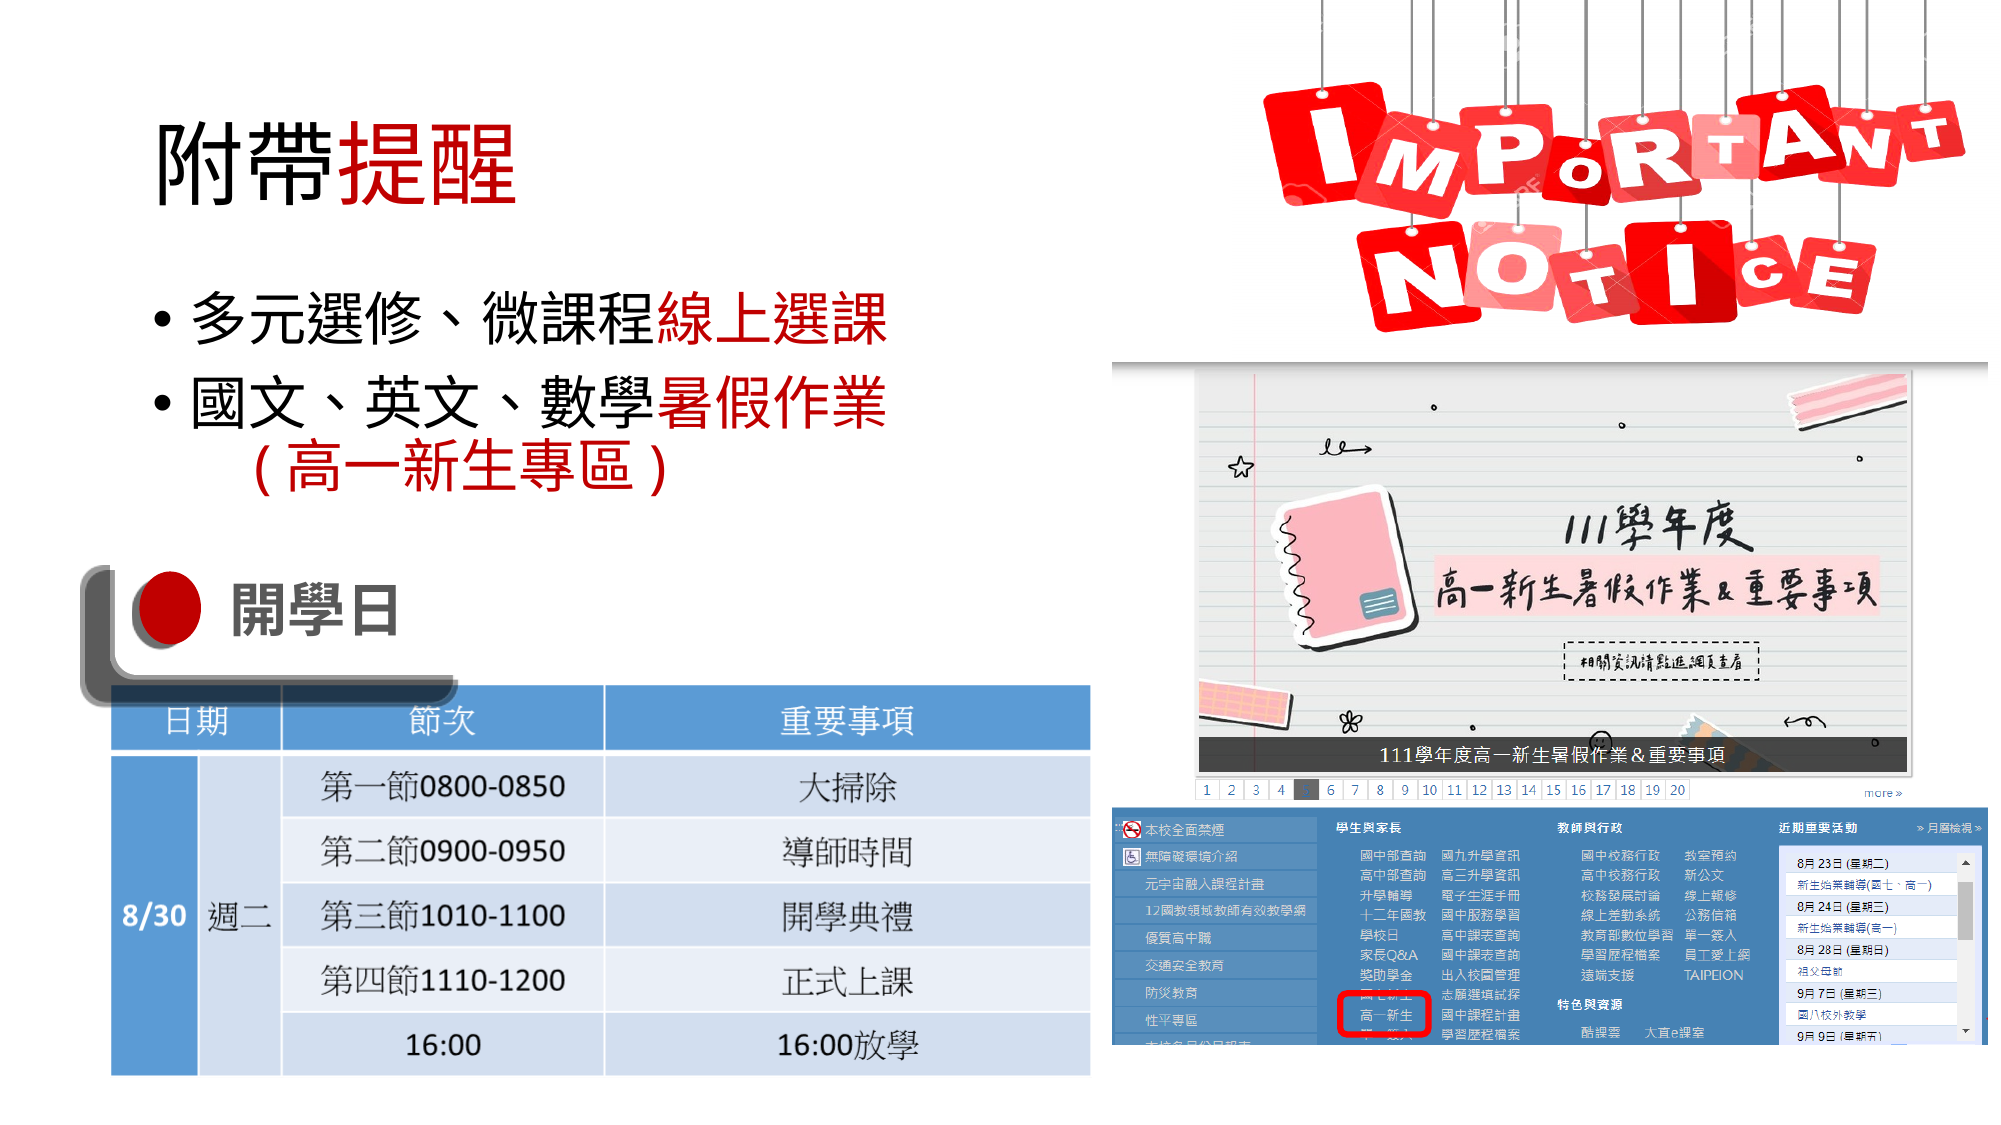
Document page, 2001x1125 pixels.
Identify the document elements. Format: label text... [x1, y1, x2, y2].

text_box 開學日 [207, 573, 427, 645]
title 附帶提醒 [137, 59, 1863, 278]
picture [1112, 0, 2000, 1045]
text_box [110, 536, 489, 680]
list 多元選修、微課程線上選課 國文、英文、數學暑假作業 (高一新生專區) [137, 283, 1863, 1014]
picture [110, 684, 1092, 1085]
